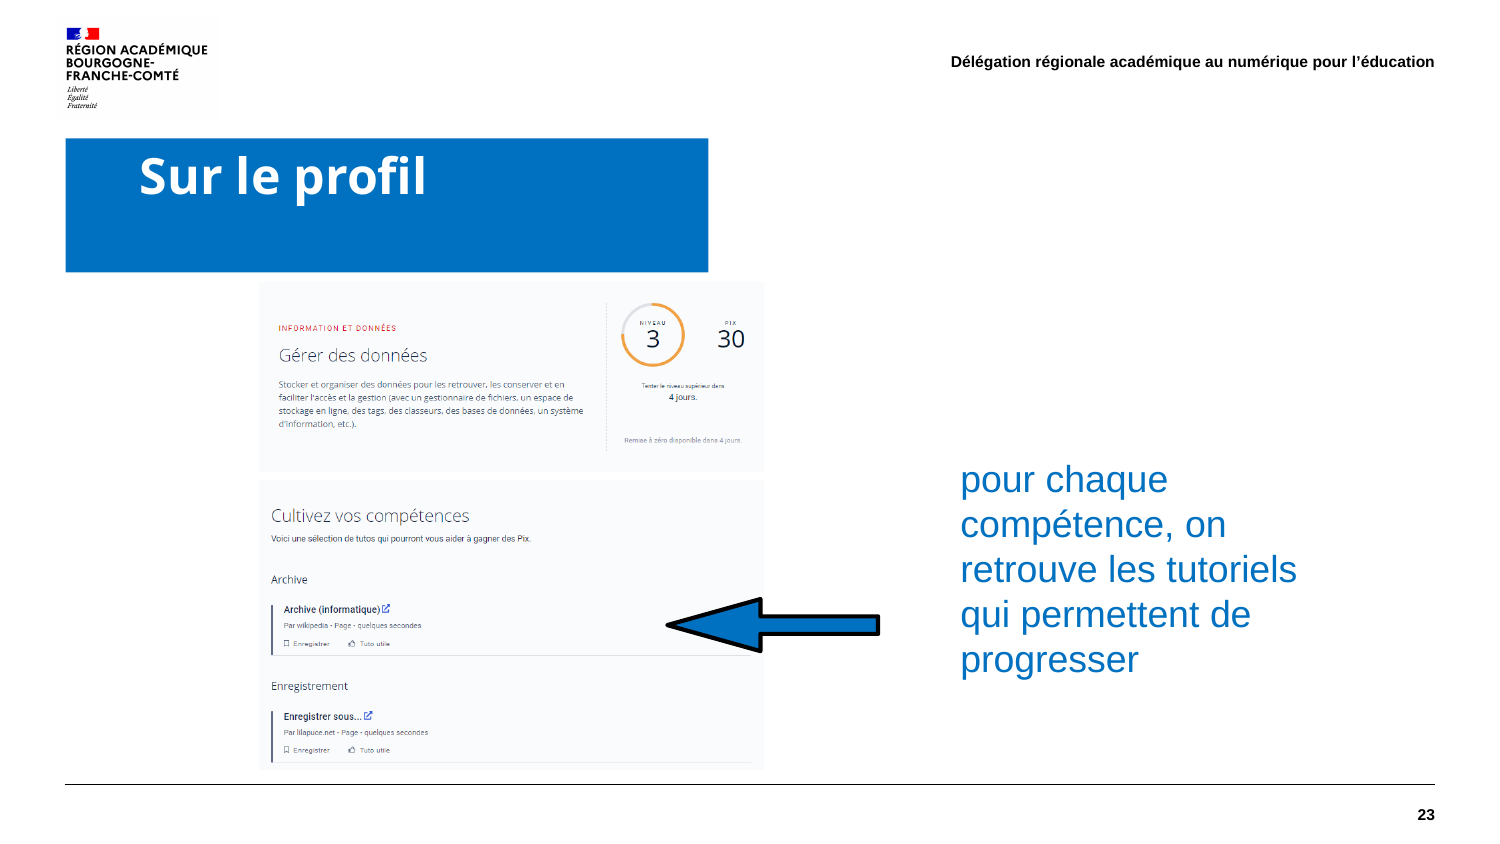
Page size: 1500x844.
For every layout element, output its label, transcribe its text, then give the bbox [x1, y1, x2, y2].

text_box [667, 599, 879, 652]
list Sur le profil [65, 138, 709, 273]
picture [55, 16, 219, 120]
footer Délégation régionale académique au numérique pour l’éducation [470, 32, 1436, 92]
slide_number <numéro> [1213, 784, 1436, 844]
picture [259, 278, 767, 770]
text_box pour chaque compétence, on retrouve les tutoriels qui permettent de progresser [952, 528, 1361, 607]
